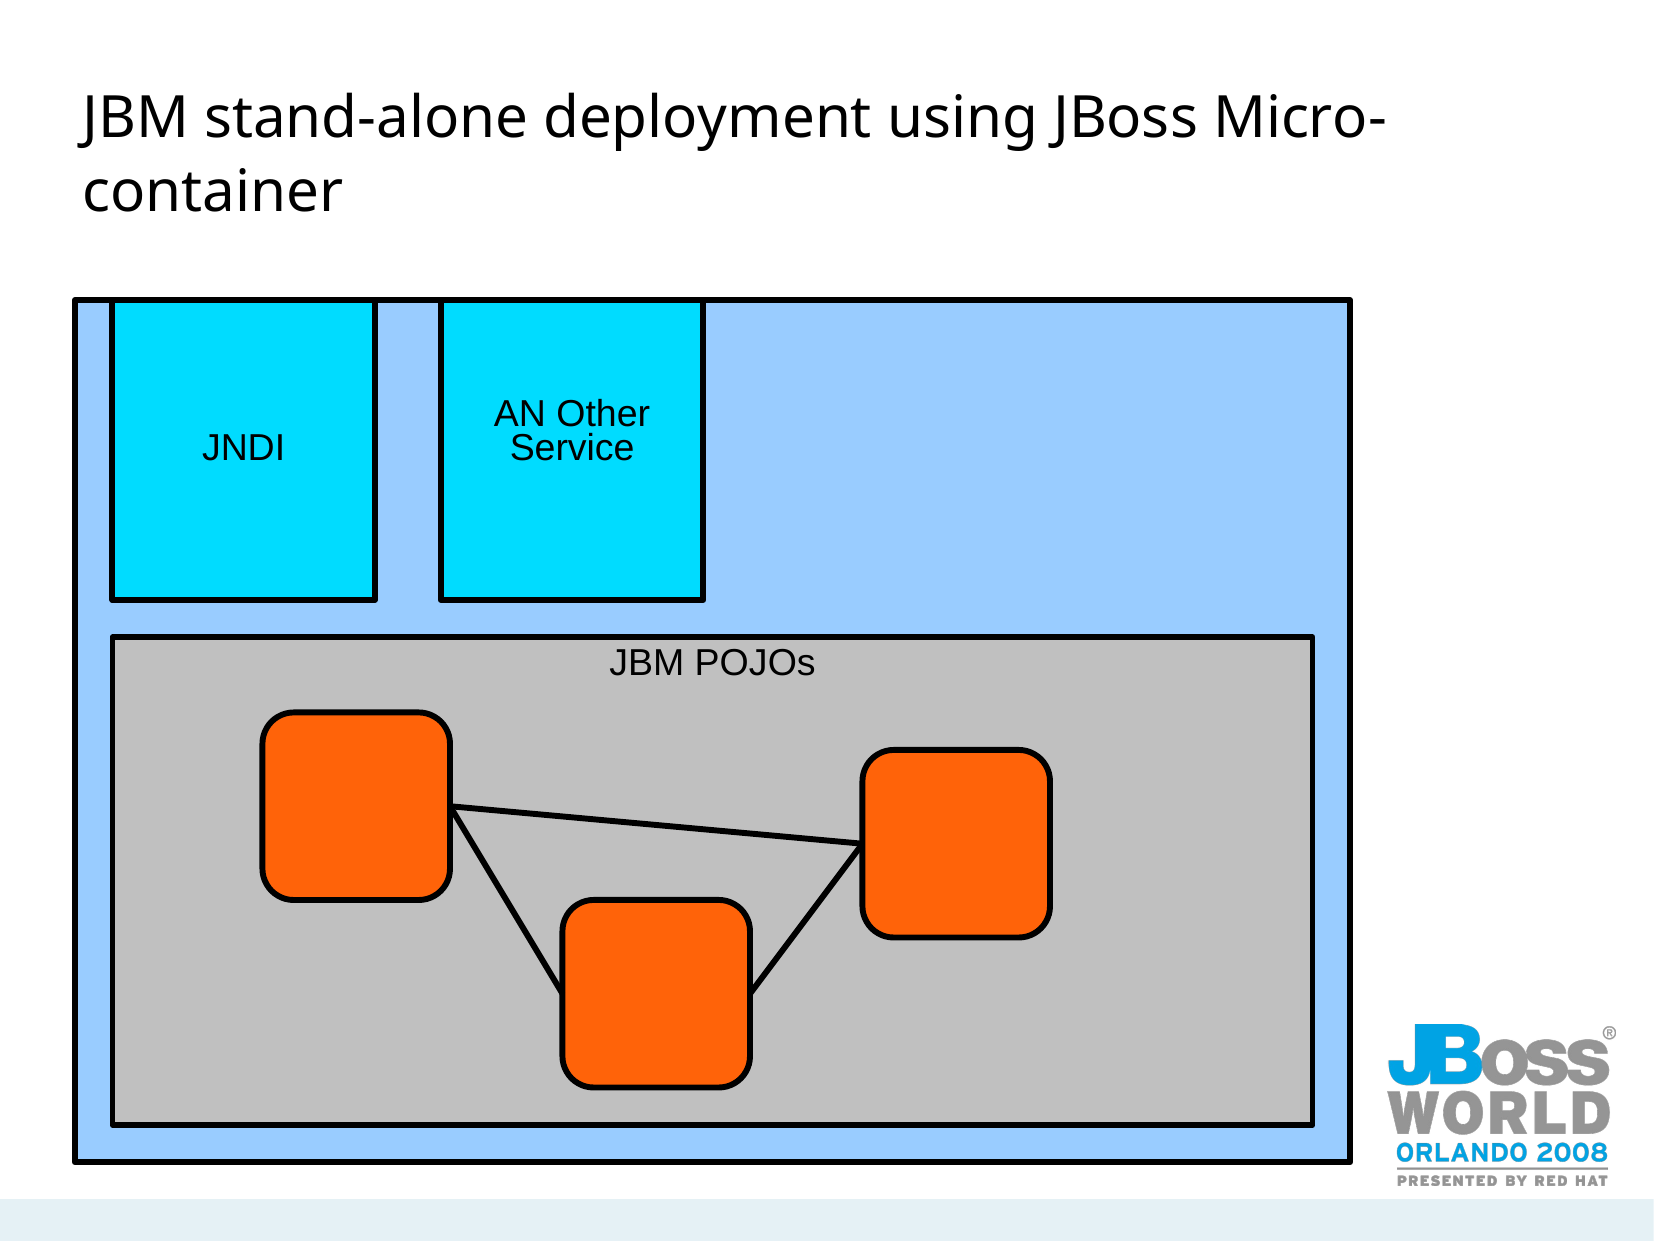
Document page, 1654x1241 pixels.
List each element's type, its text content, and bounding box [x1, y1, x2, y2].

text_box JNDI [112, 300, 375, 601]
picture [1446, 1058, 1466, 1071]
text_box JBM POJOs [112, 637, 1313, 1125]
text_box [75, 299, 1351, 1163]
picture [1387, 1024, 1616, 1186]
picture [1446, 1037, 1464, 1048]
title JBM stand-alone deployment using JBoss Micro-container [82, 49, 1571, 256]
text_box AN Other Service [440, 300, 704, 601]
picture [0, 1199, 1654, 1241]
